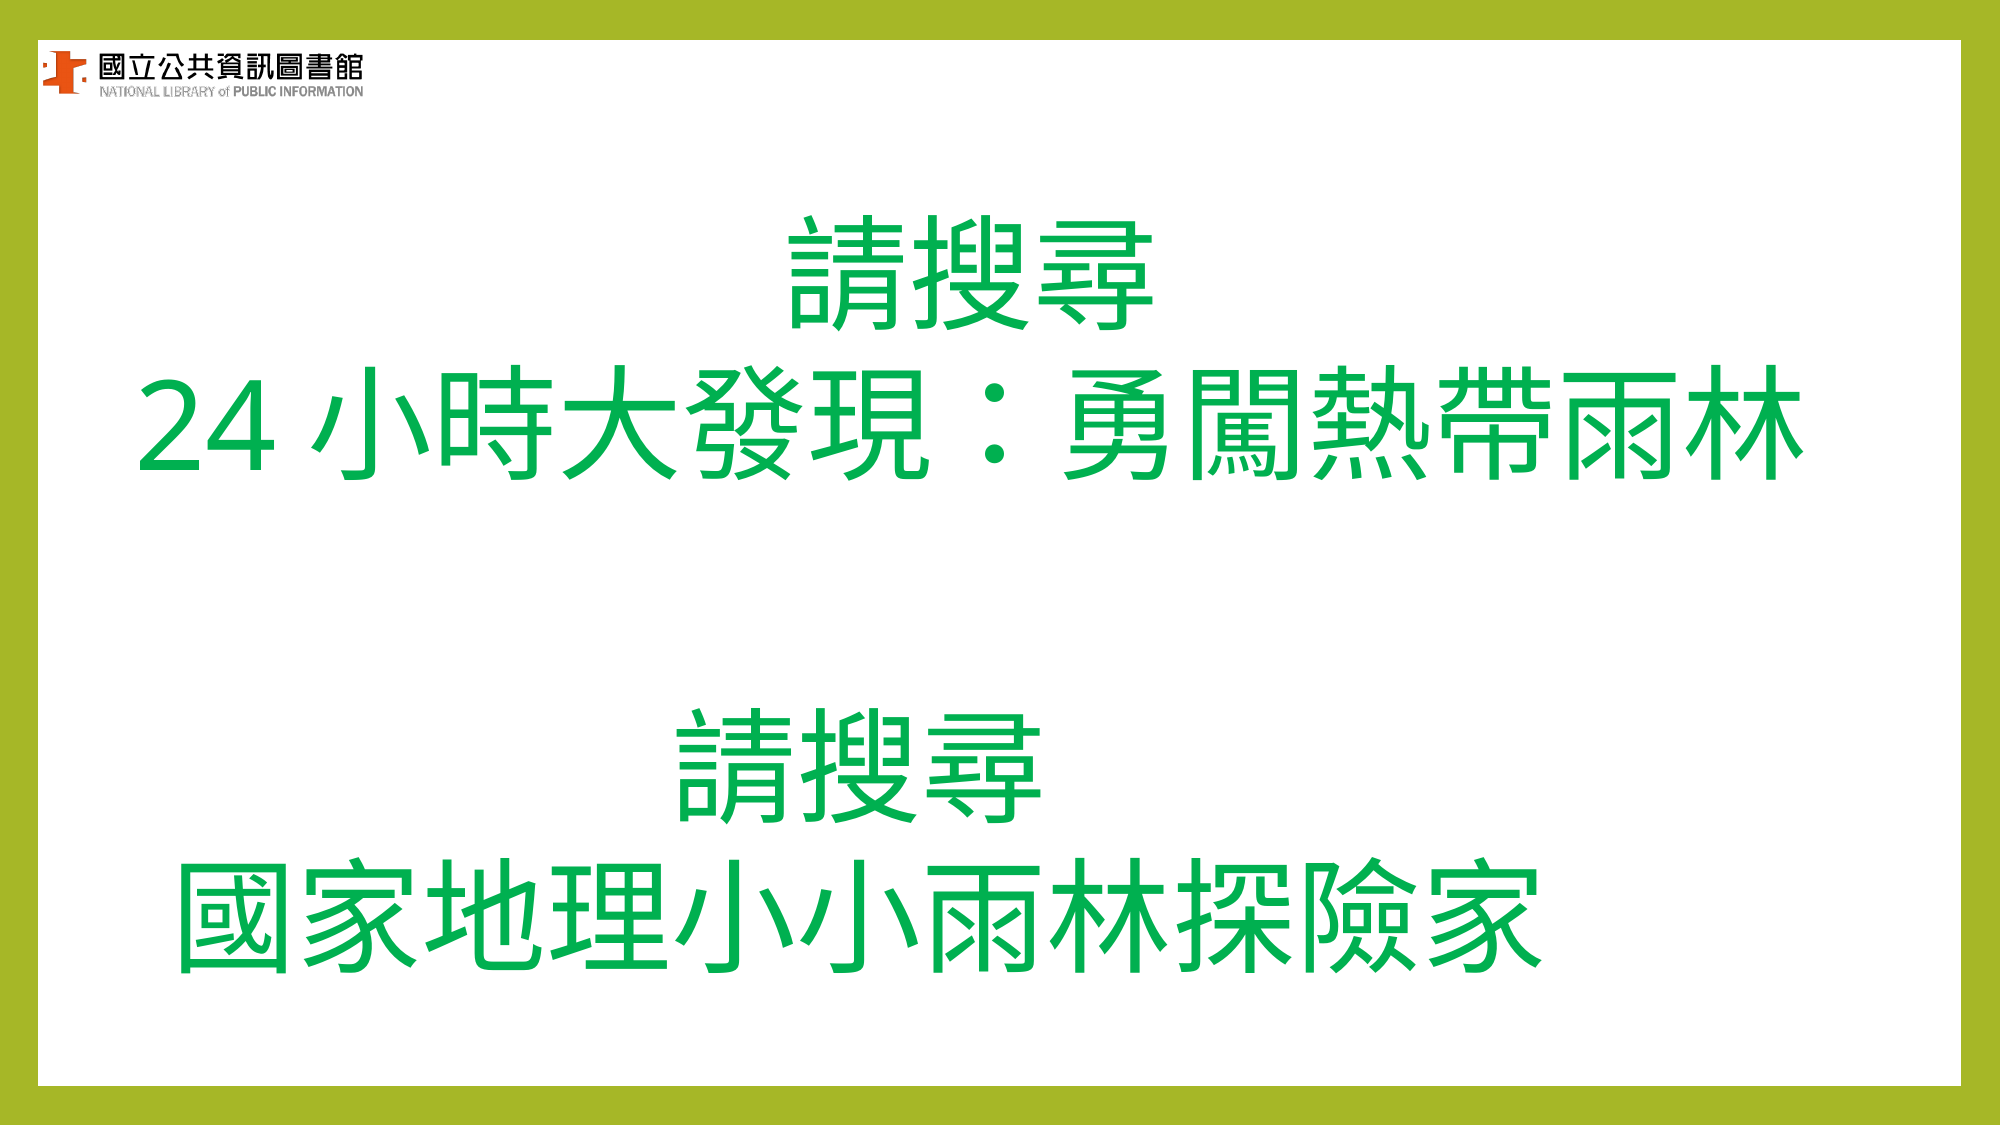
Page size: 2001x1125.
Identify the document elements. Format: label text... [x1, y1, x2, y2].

text_box 請搜尋 國家地理小小雨林探險家 [149, 680, 1568, 999]
text_box 請搜尋 24小時大發現：勇闖熱帶雨林 [127, 187, 1815, 507]
